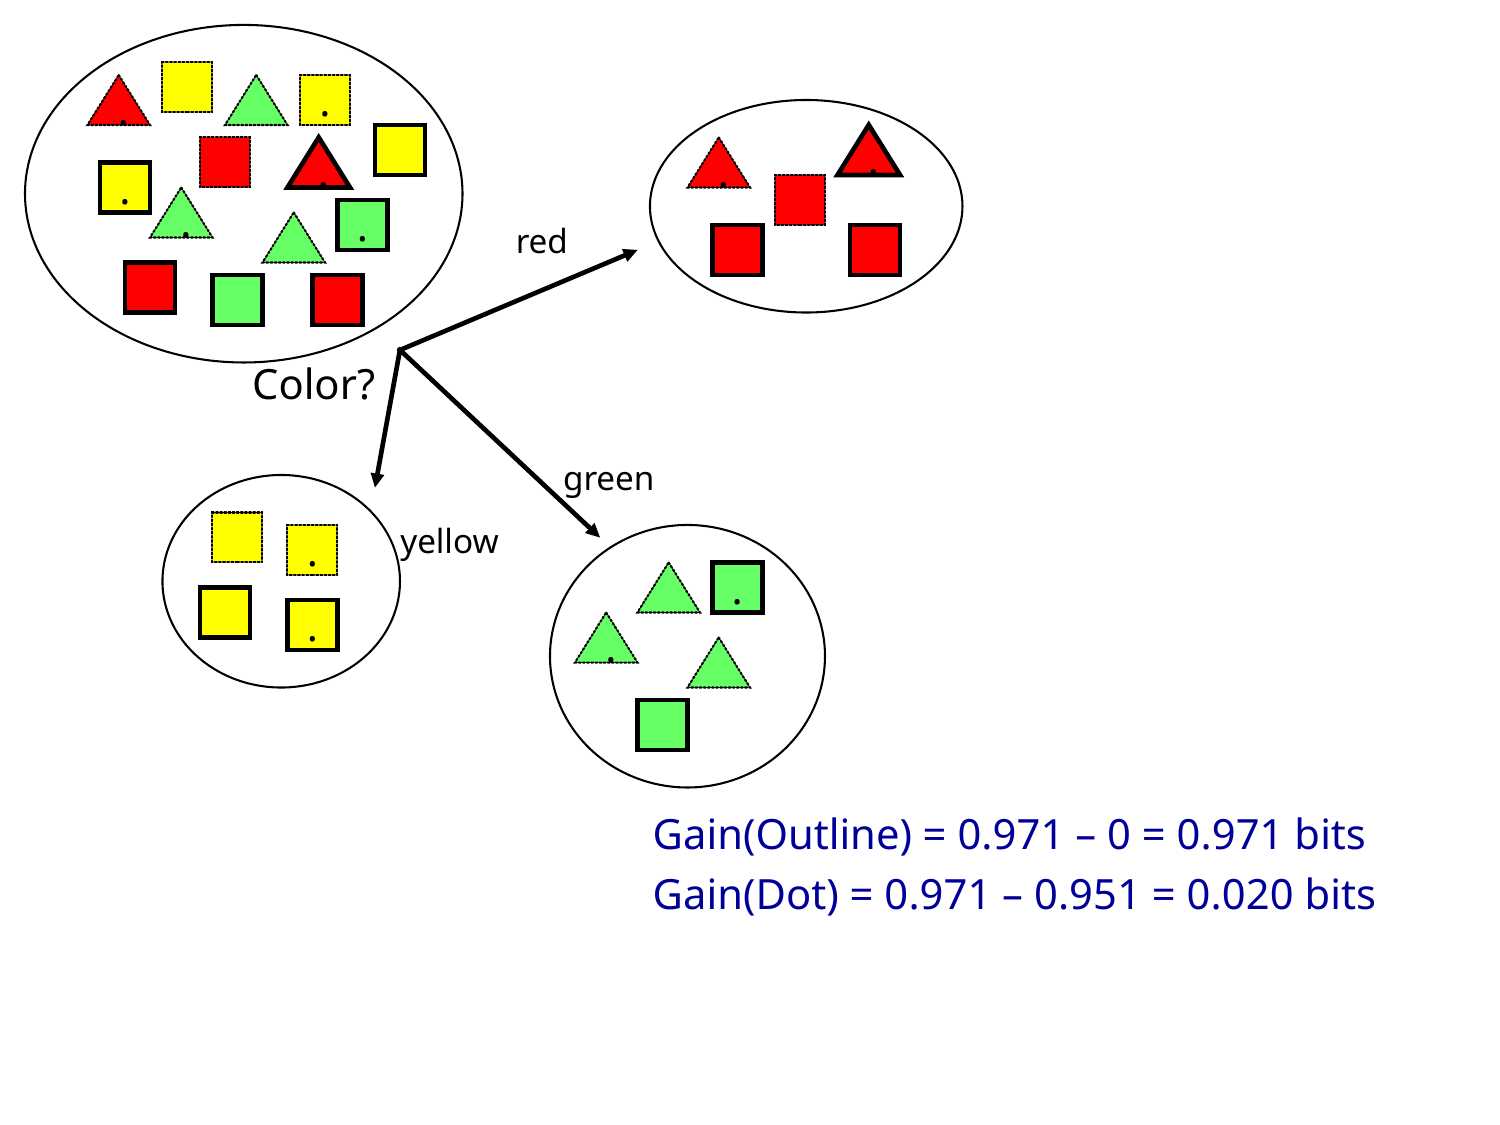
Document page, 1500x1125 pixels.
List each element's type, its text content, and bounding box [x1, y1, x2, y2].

text_box [200, 587, 250, 638]
text_box . [87, 75, 151, 126]
text_box . [687, 137, 751, 188]
text_box [124, 262, 175, 313]
text_box [162, 62, 213, 113]
text_box [312, 274, 363, 325]
text_box red [501, 212, 583, 268]
text_box [637, 699, 688, 750]
text_box [712, 224, 763, 275]
text_box yellow [385, 512, 514, 568]
text_box . [837, 124, 901, 175]
text_box [199, 137, 250, 188]
text_box . [150, 187, 213, 238]
text_box Gain(Outline) = 0.971 – 0 = 0.971 bits Gain(Dot) = 0.971 – 0.951 = 0.020 bits [637, 800, 1476, 951]
text_box [849, 224, 900, 275]
text_box [637, 562, 700, 613]
text_box green [548, 449, 670, 506]
text_box [212, 512, 263, 563]
text_box [774, 174, 825, 225]
text_box . [337, 199, 388, 250]
text_box . [287, 599, 338, 650]
text_box [375, 124, 425, 175]
text_box [687, 637, 751, 688]
text_box . [712, 562, 763, 613]
text_box [262, 212, 326, 263]
text_box . [300, 75, 350, 125]
text_box . [287, 524, 338, 575]
text_box [225, 75, 288, 126]
text_box . [574, 612, 638, 663]
text_box Color? [237, 350, 391, 416]
text_box [212, 274, 263, 325]
text_box . [287, 137, 351, 188]
text_box . [99, 162, 150, 213]
